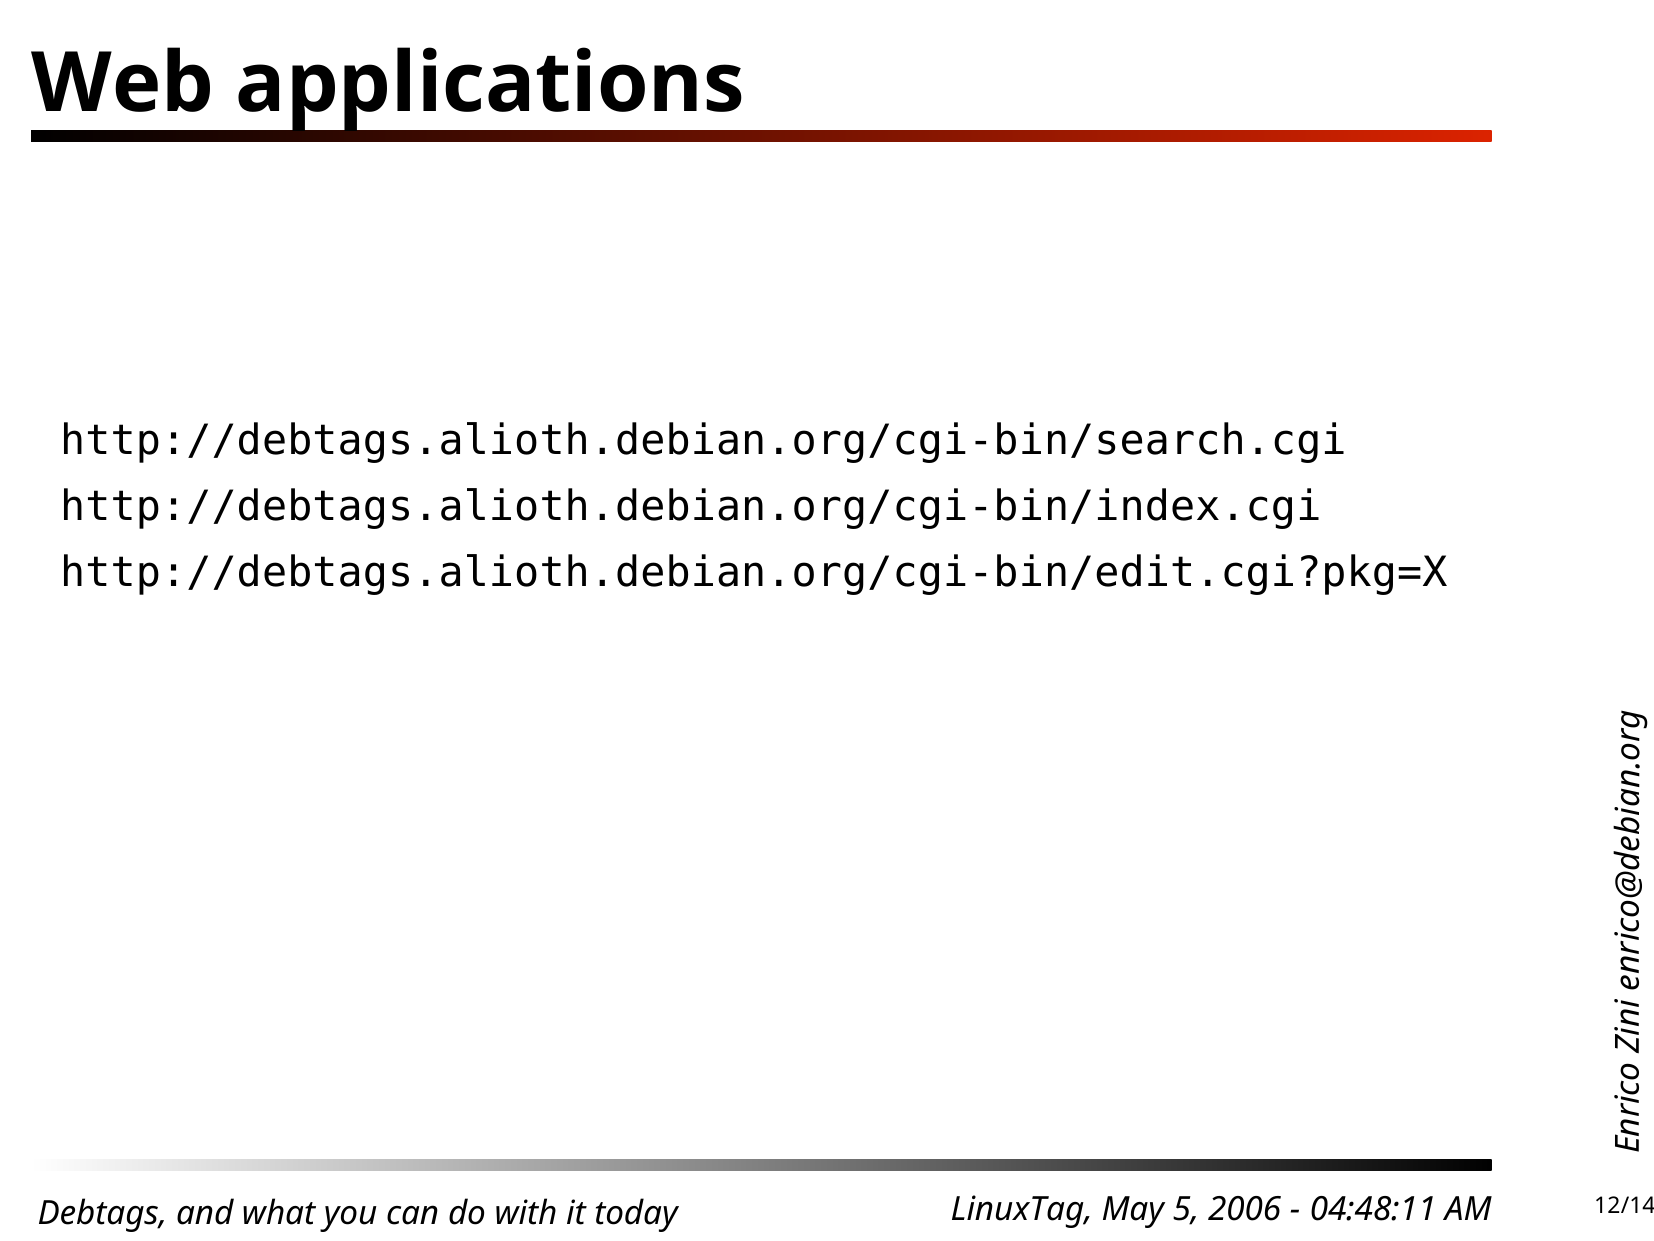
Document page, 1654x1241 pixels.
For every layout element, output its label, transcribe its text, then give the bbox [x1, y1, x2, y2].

text_box Web applications [31, 22, 1439, 159]
text_box http://debtags.alioth.debian.org/cgi-bin/search.cgi http://debtags.alioth.debian.org/cgi-bin/index.cgi http://debtags.alioth.debian.org/cgi-bin/edit.cgi?pkg=X [60, 217, 1495, 1138]
